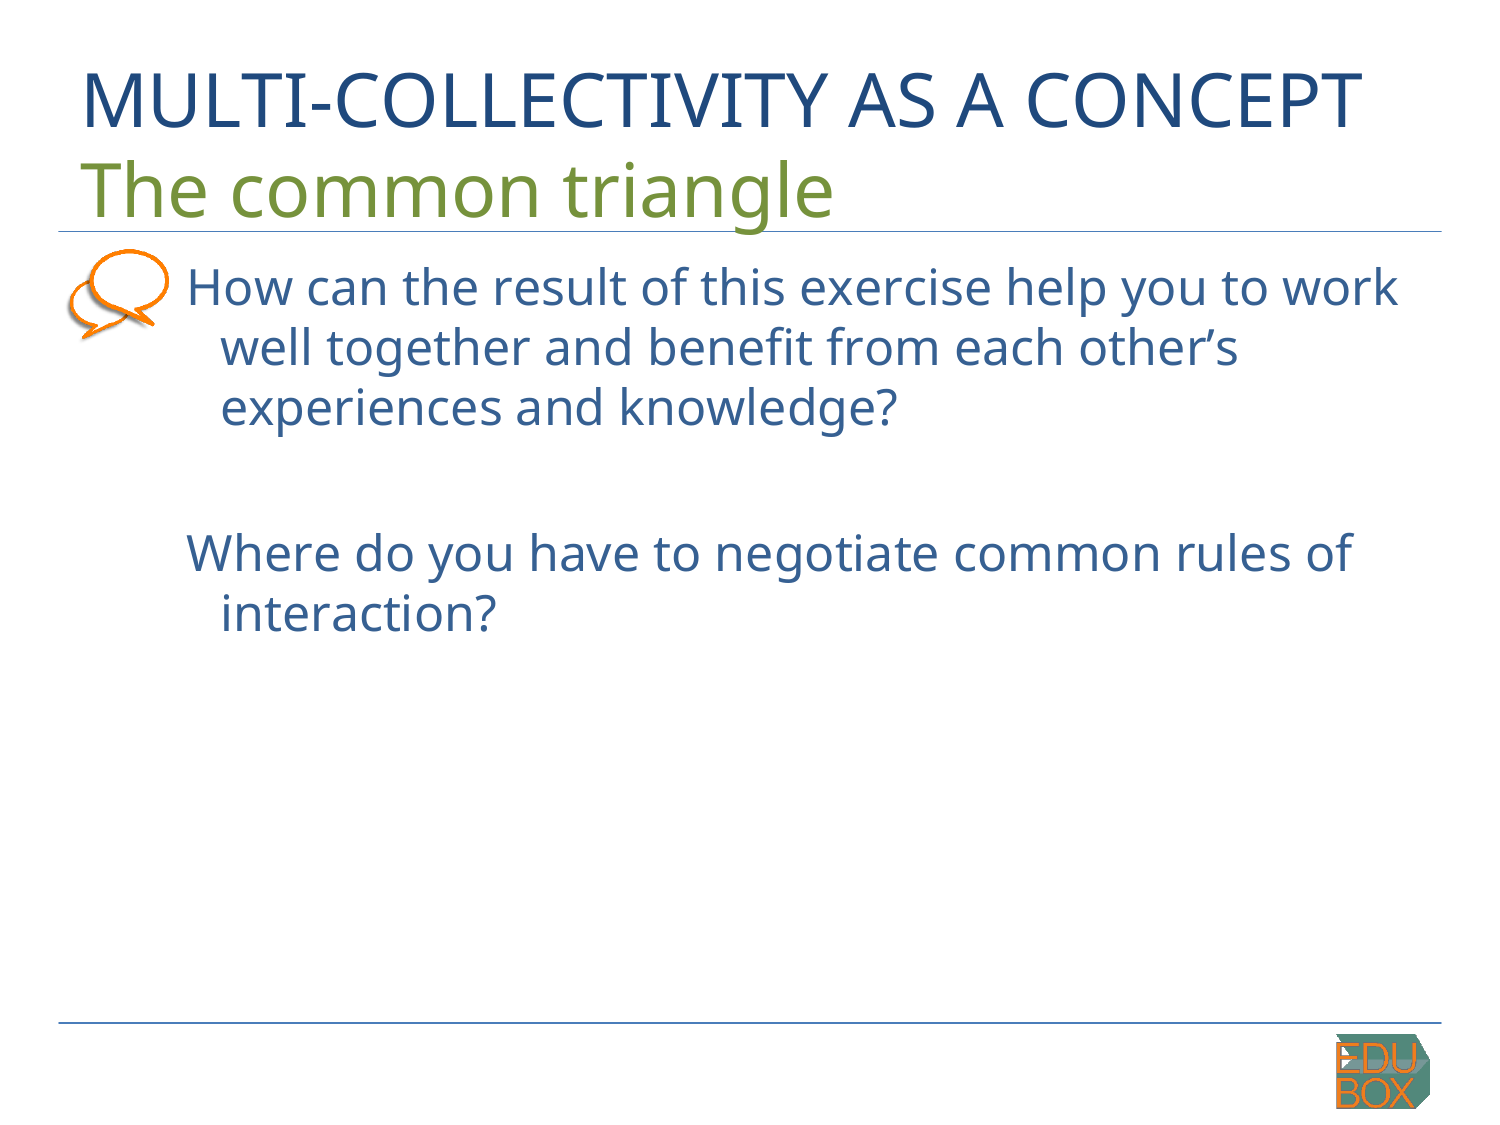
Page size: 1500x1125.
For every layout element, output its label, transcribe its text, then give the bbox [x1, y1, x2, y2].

list The common triangle [64, 153, 1412, 247]
list How can the result of this exercise help you to work well together and benefit from each other’s experiences and knowledge? Where do you have to negotiate common rules of interaction? [171, 247, 1475, 998]
picture [64, 249, 169, 345]
picture [1328, 1028, 1437, 1114]
title MULTI-COLLECTIVITY AS A CONCEPT [64, 42, 1471, 153]
